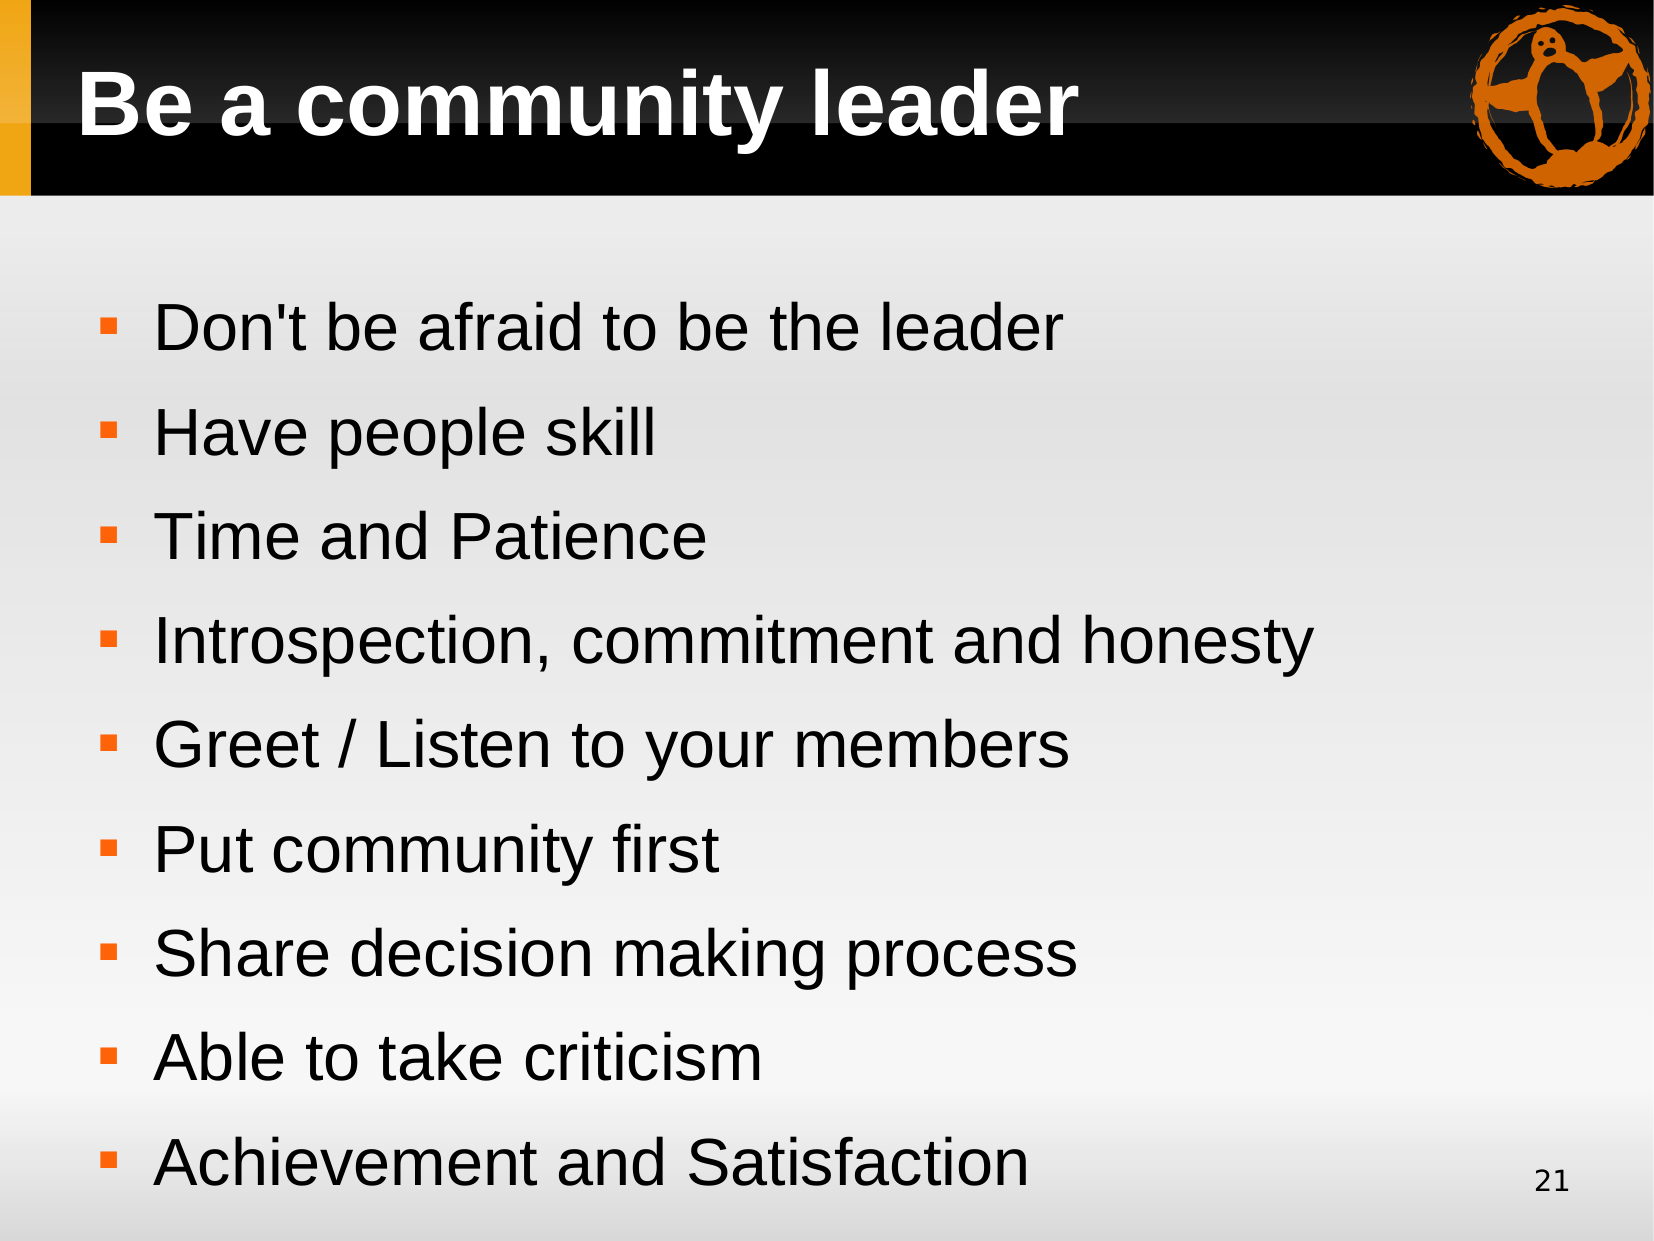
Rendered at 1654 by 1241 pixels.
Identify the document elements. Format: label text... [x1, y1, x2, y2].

title Be a community leader [76, 0, 1565, 208]
picture [0, 0, 1654, 1241]
list Don't be afraid to be the leader Have people skill Time and Patience Introspection, commitment and honesty Greet / Listen to your members Put community first Share decision making process Able to take criticism Achievement and Satisfaction [82, 290, 1571, 1200]
